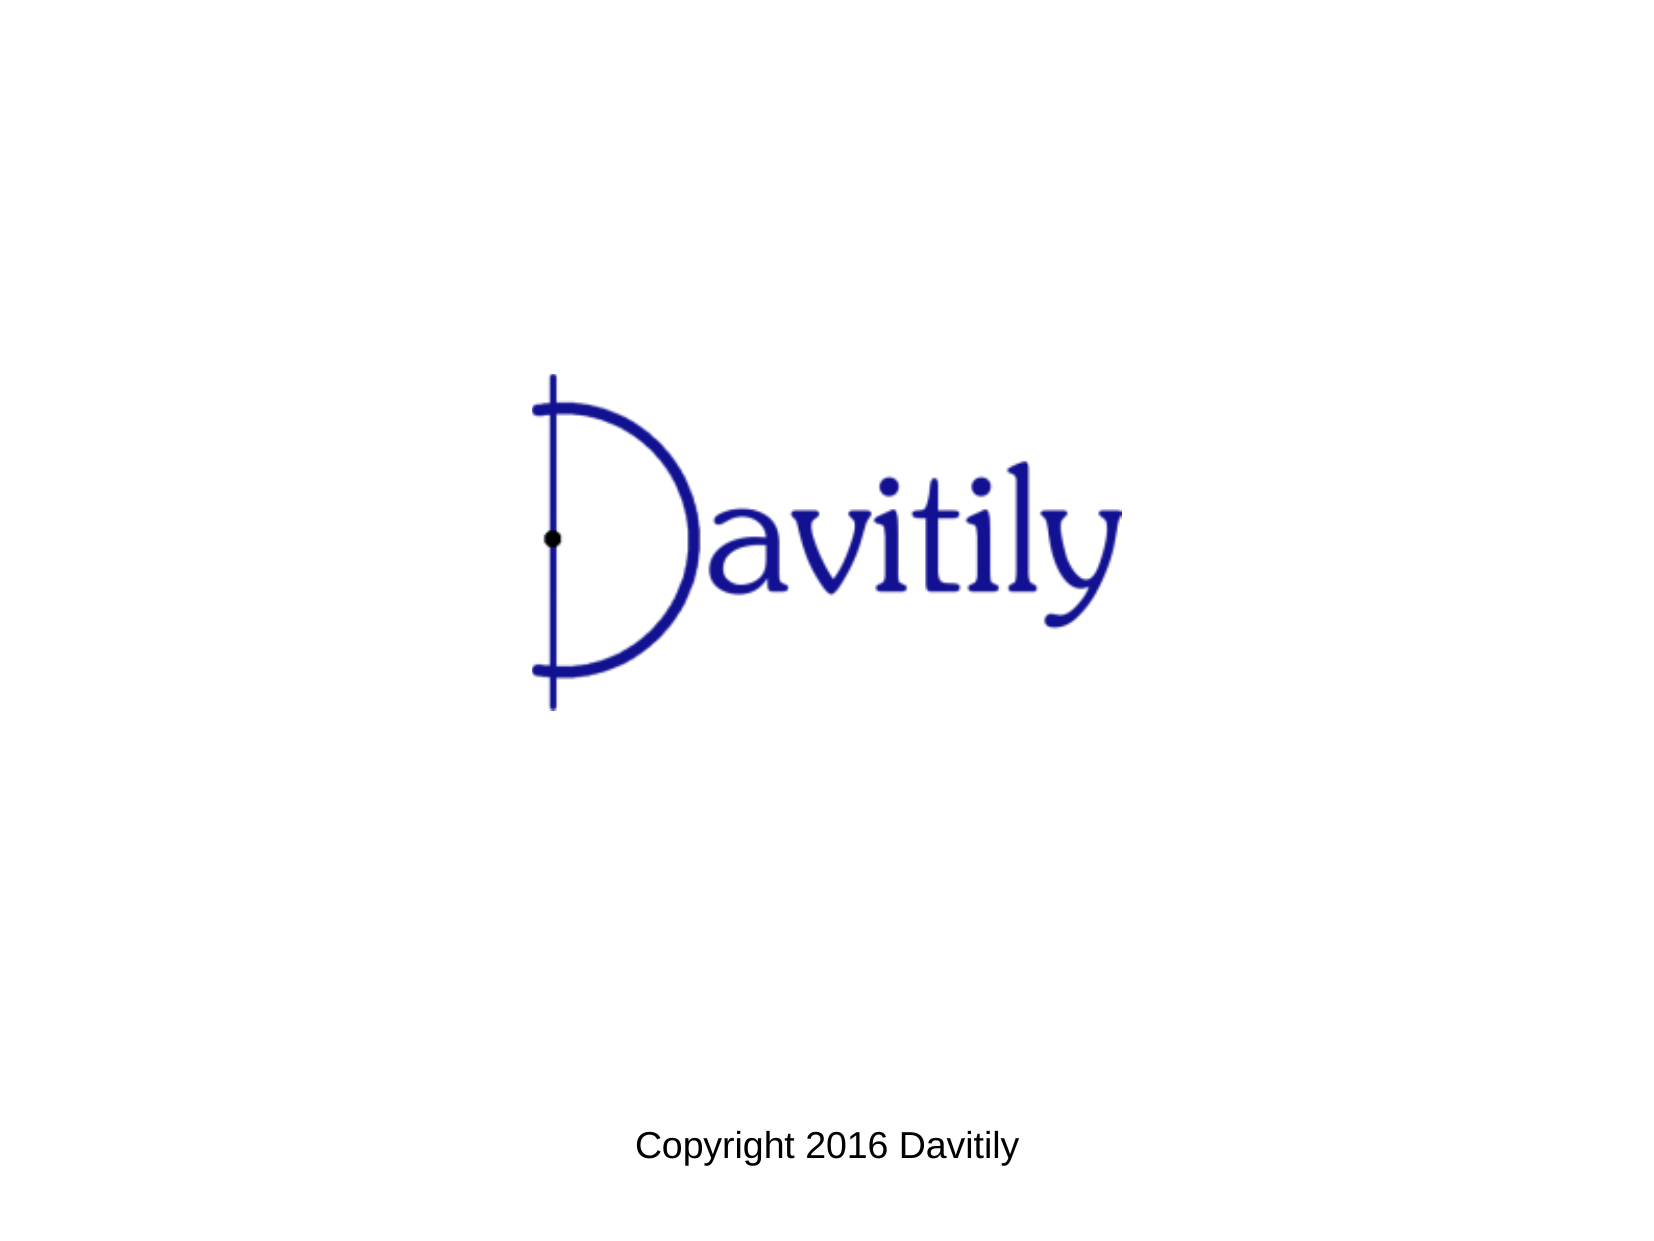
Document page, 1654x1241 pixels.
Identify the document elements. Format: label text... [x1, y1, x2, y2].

text_box Copyright 2016 Davitily [620, 1117, 1035, 1175]
picture [532, 374, 1122, 711]
